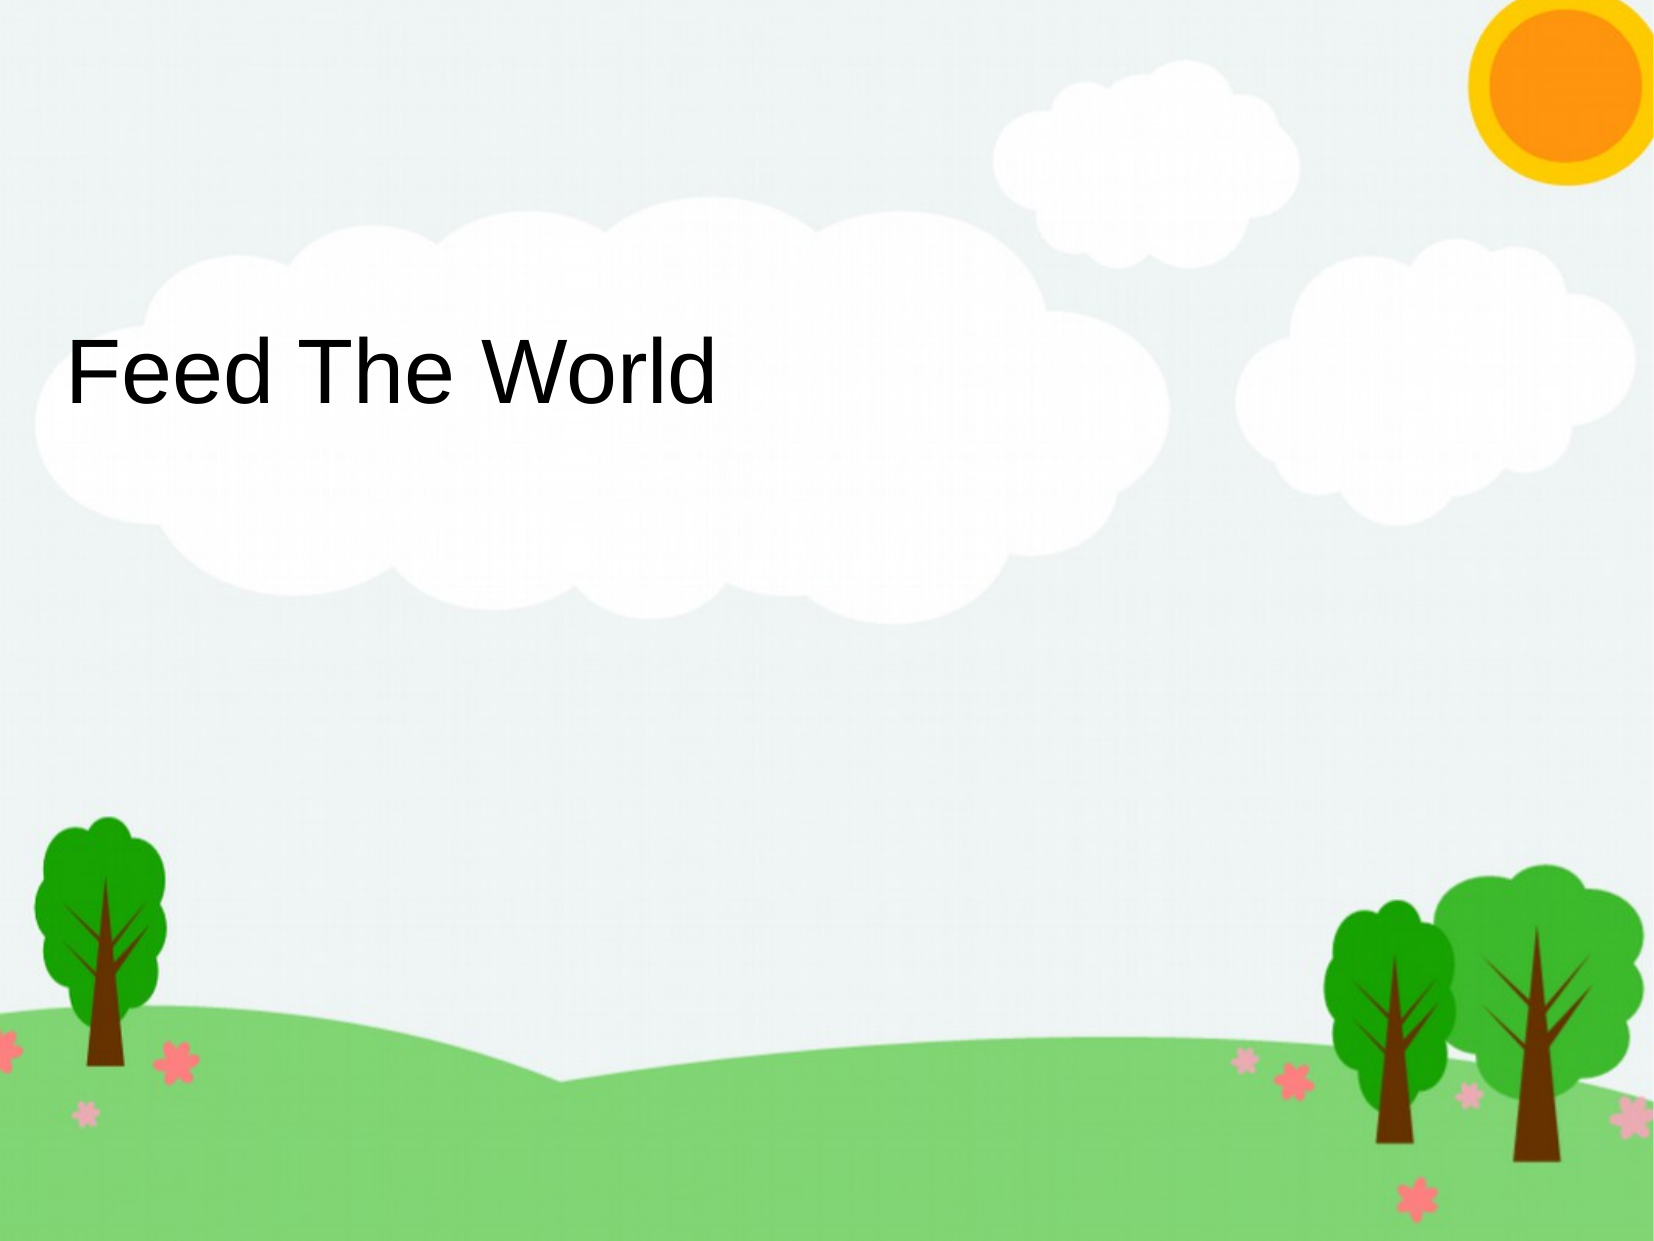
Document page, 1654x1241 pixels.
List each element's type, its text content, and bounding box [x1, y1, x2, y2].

picture [0, 0, 1654, 1241]
title Feed The World [65, 225, 1531, 519]
